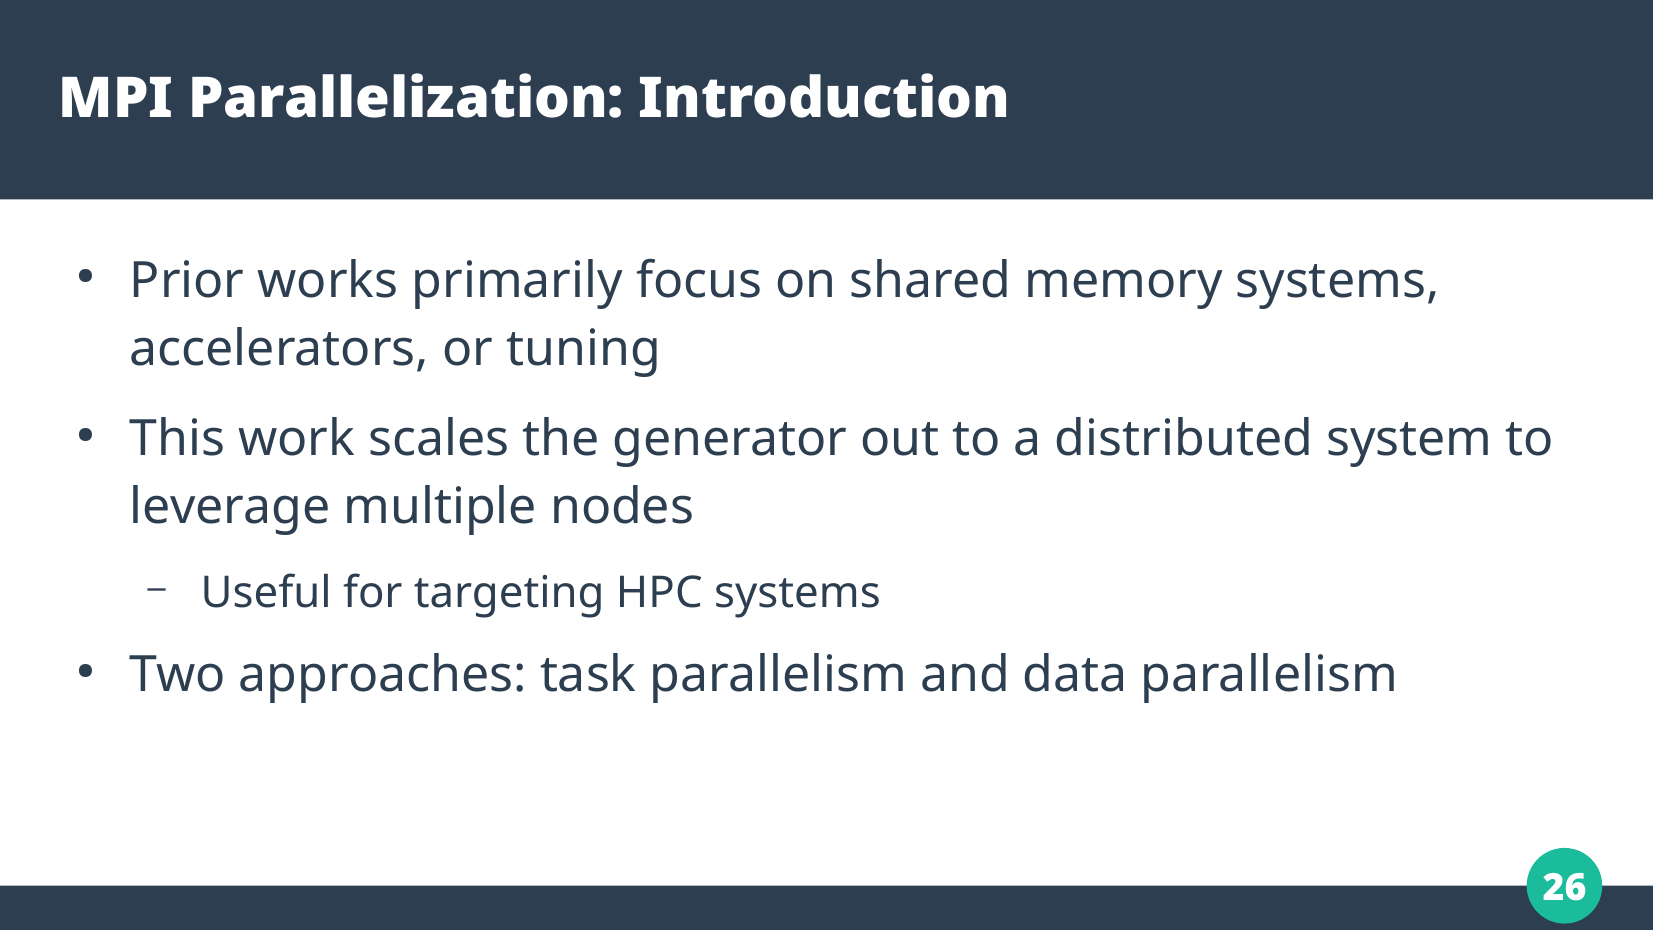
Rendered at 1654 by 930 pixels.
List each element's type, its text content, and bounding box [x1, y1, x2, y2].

list Prior works primarily focus on shared memory systems, accelerators, or tuning This work scales the generator out to a distributed system to leverage multiple nodes Useful for targeting HPC systems Two approaches: task parallelism and data parallelism [58, 243, 1594, 864]
title MPI Parallelization: Introduction [58, 36, 1594, 156]
